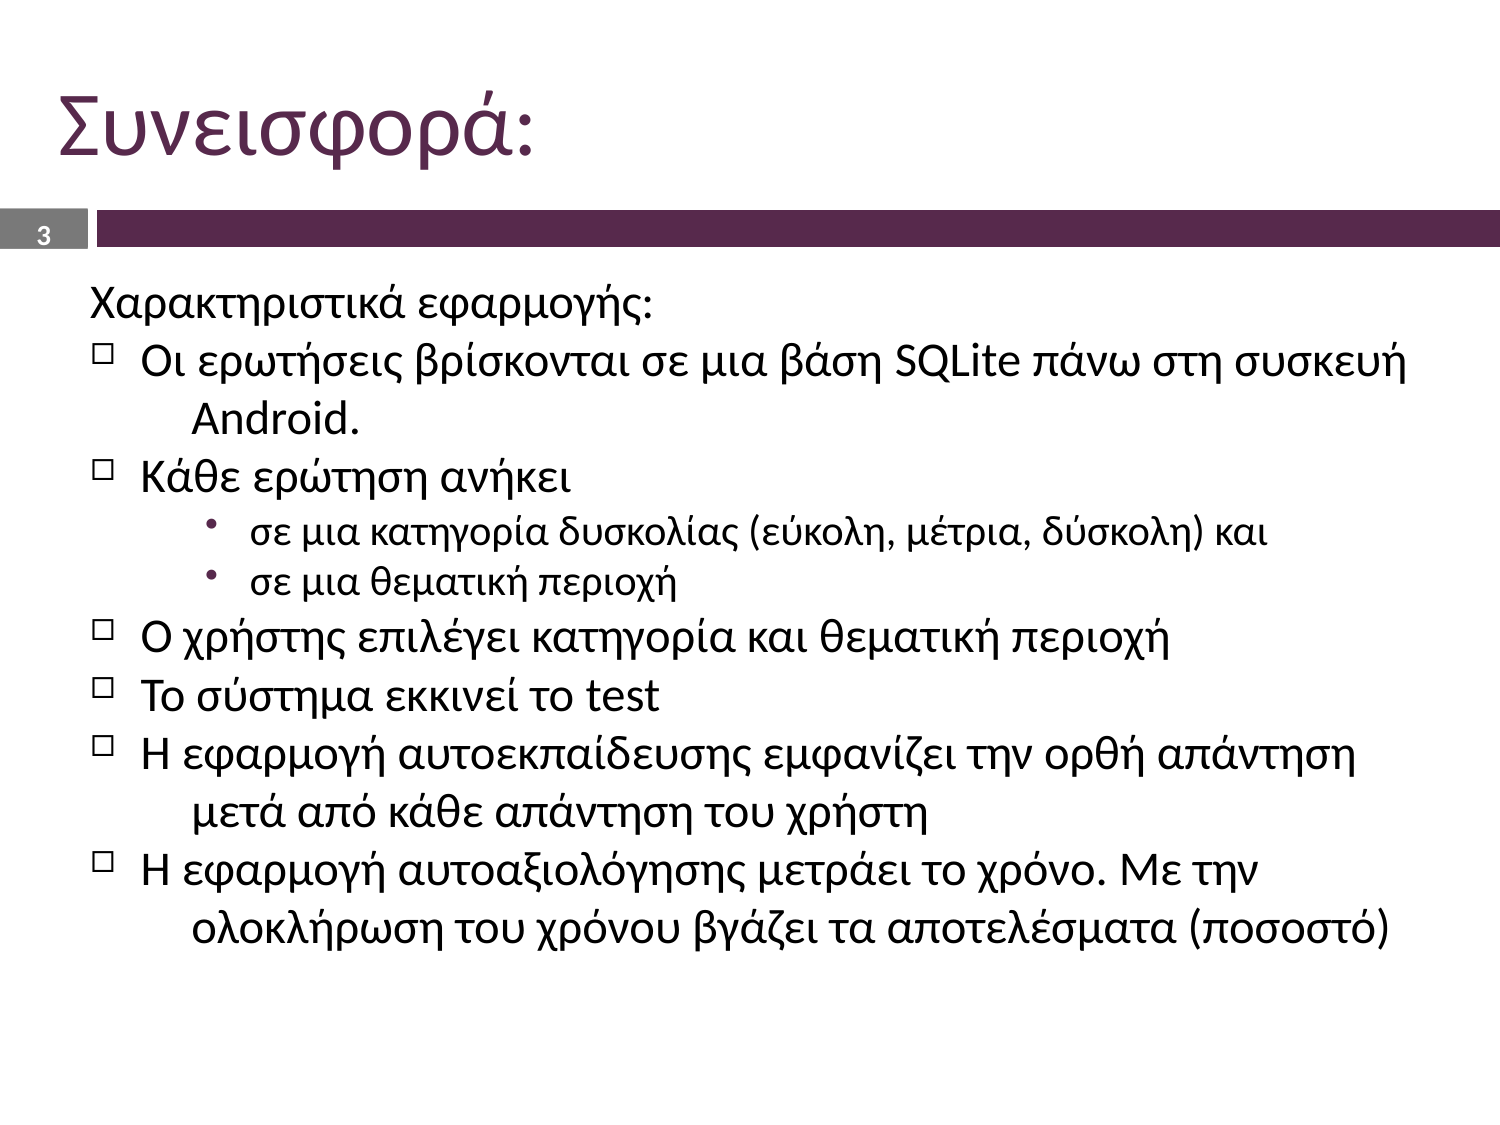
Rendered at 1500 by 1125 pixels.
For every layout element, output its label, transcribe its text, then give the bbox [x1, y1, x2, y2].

list Xαρακτηριστικά εφαρμογής: Οι ερωτήσεις βρίσκονται σε μια βάση SQLite πάνω στη συσκευή Android. Κάθε ερώτηση ανήκει σε μια κατηγορία δυσκολίας (εύκολη, μέτρια, δύσκολη) και σε μια θεματική περιοχή Ο χρήστης επιλέγει κατηγορία και θεματική περιοχή Το σύστημα εκκινεί το test Η εφαρμογή αυτοεκπαίδευσης εμφανίζει την ορθή απάντηση μετά από κάθε απάντηση του χρήστη Η εφαρμογή αυτοαξιολόγησης μετράει το χρόνο. Με την ολοκλήρωση του χρόνου βγάζει τα αποτελέσματα (ποσοστό) [75, 262, 1436, 1005]
text_box [0, 208, 88, 249]
title Συνεισφορά: [43, 37, 1459, 201]
